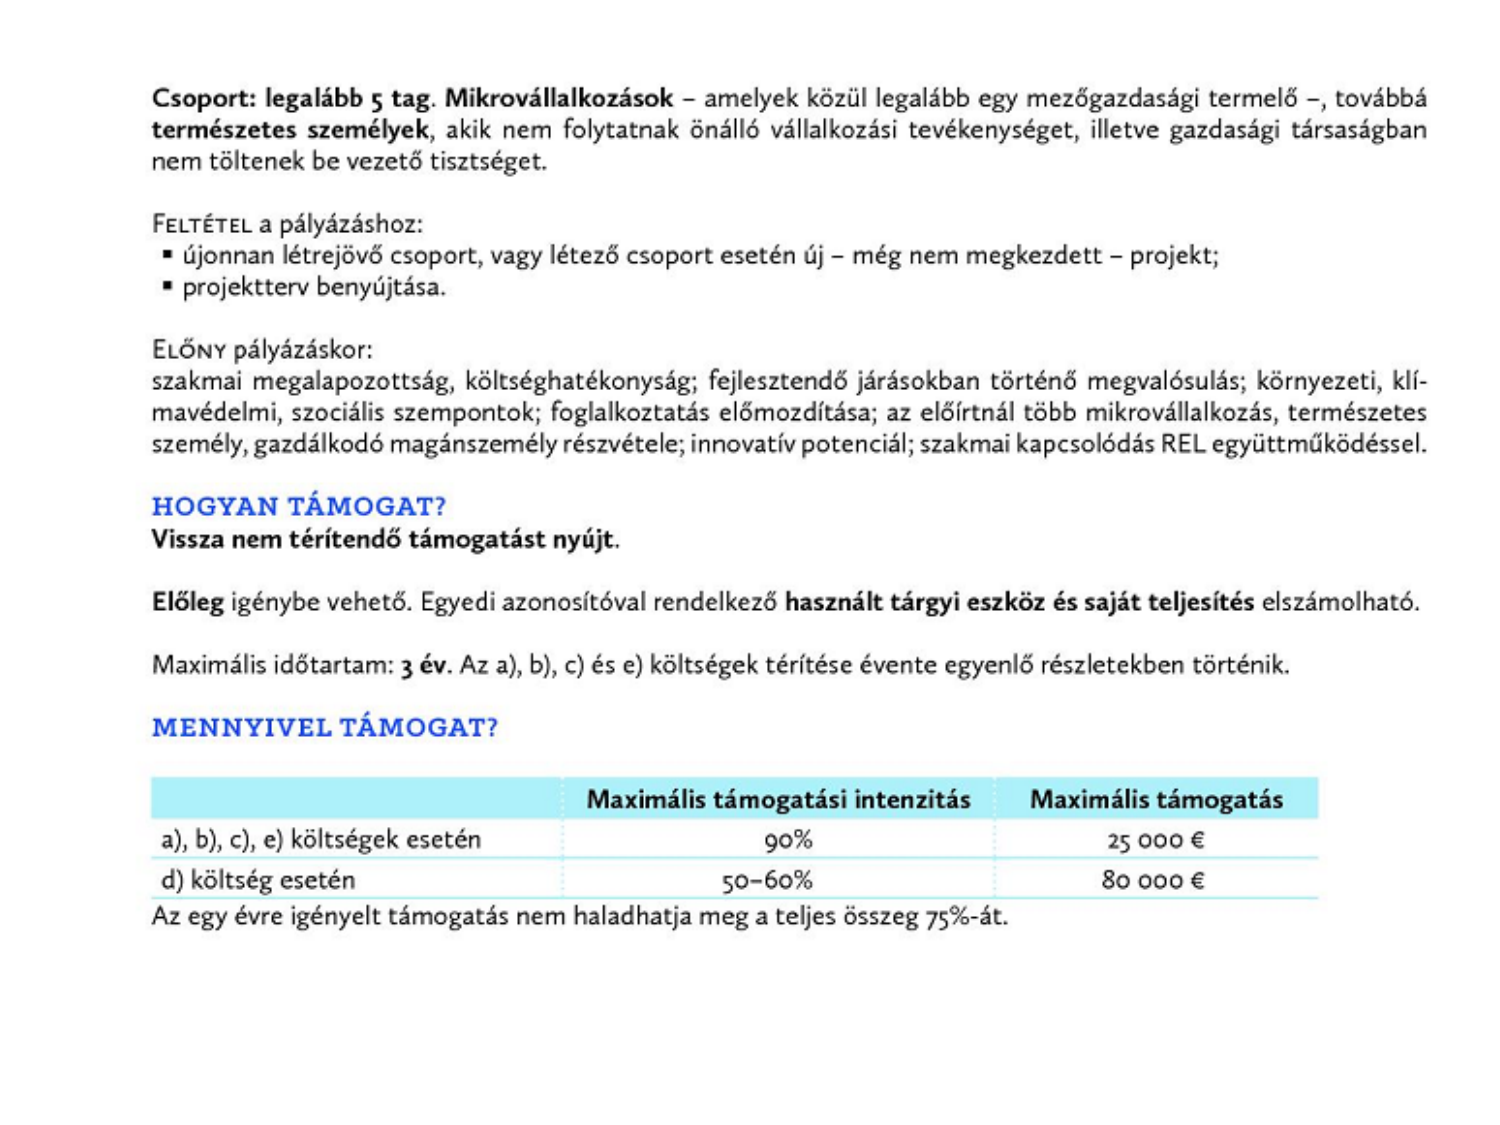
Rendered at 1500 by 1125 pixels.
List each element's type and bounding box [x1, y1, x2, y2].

picture [88, 78, 1475, 1012]
